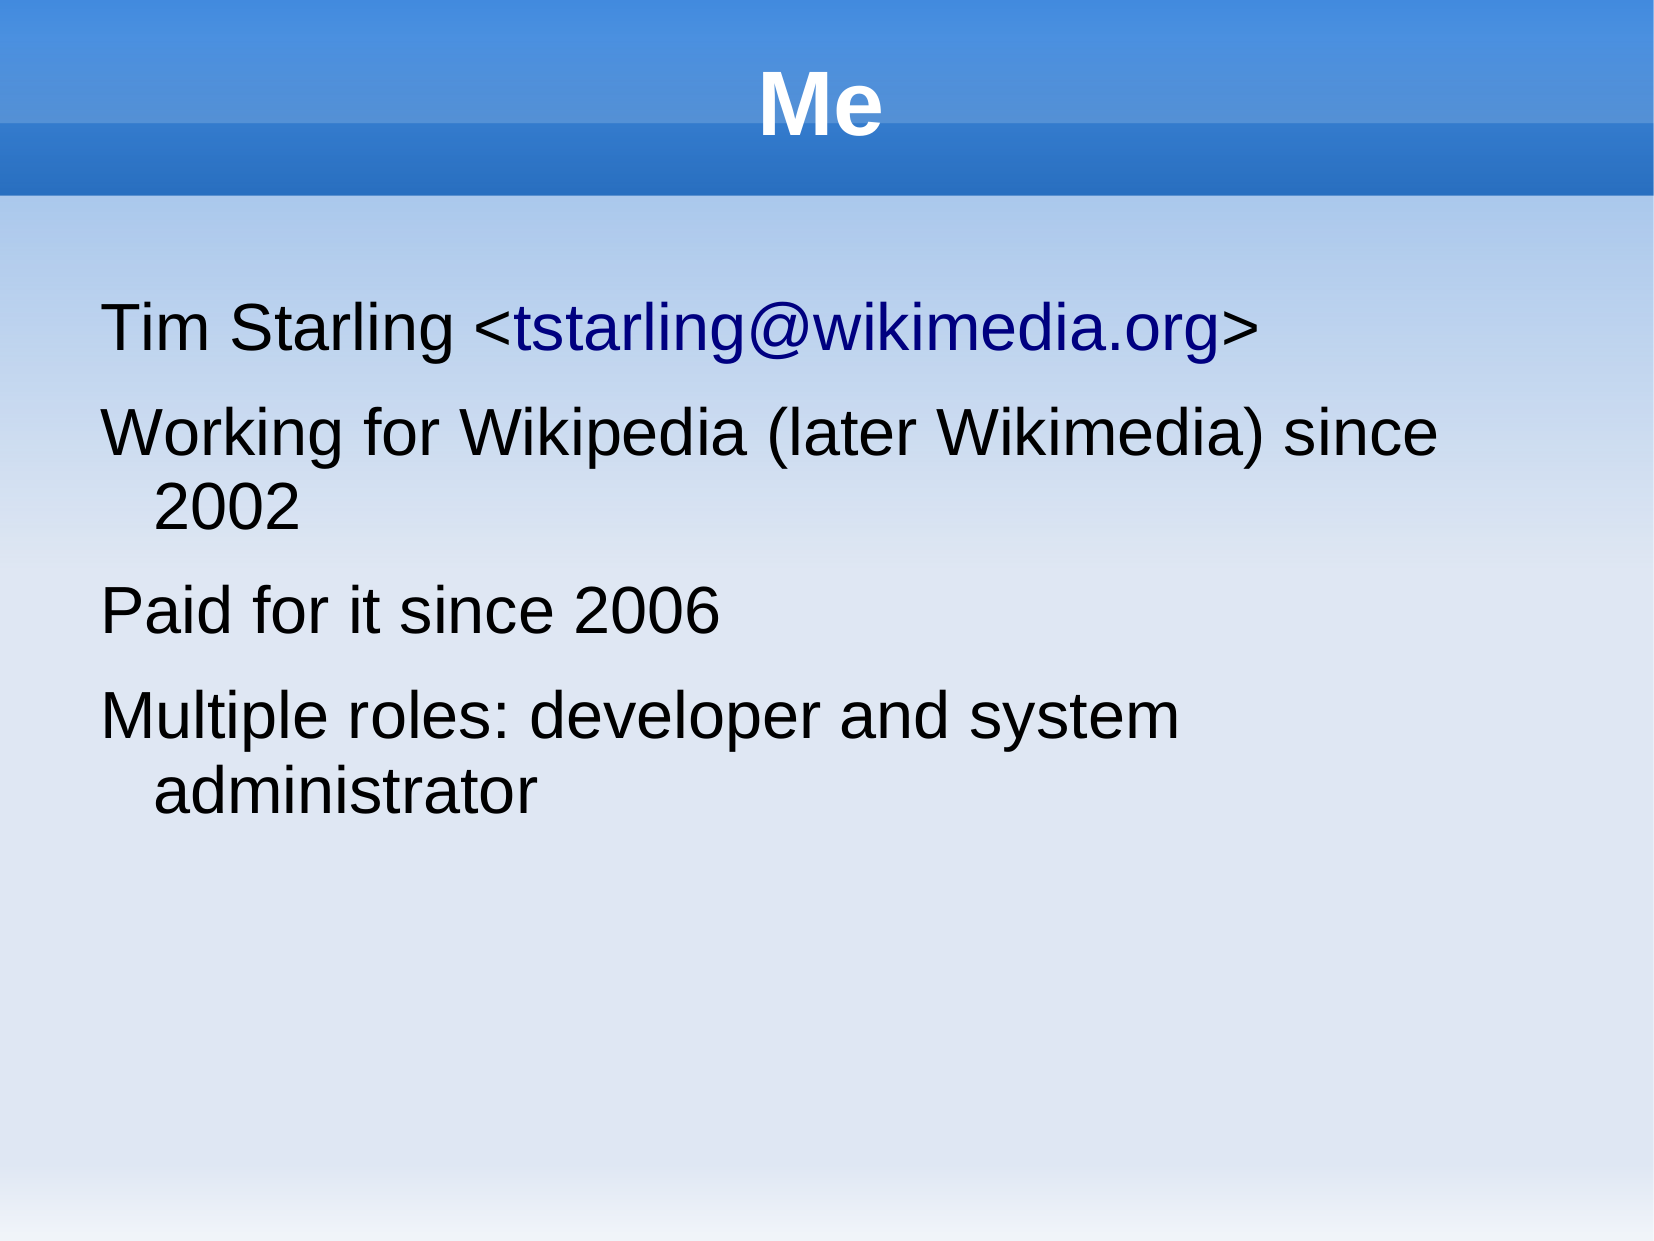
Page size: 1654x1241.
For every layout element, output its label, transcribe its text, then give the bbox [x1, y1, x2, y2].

picture [0, 0, 1654, 1241]
list Tim Starling <tstarling@wikimedia.org> Working for Wikipedia (later Wikimedia) since 2002 Paid for it since 2006 Multiple roles: developer and system administrator [82, 290, 1571, 1109]
title Me [76, 0, 1565, 208]
